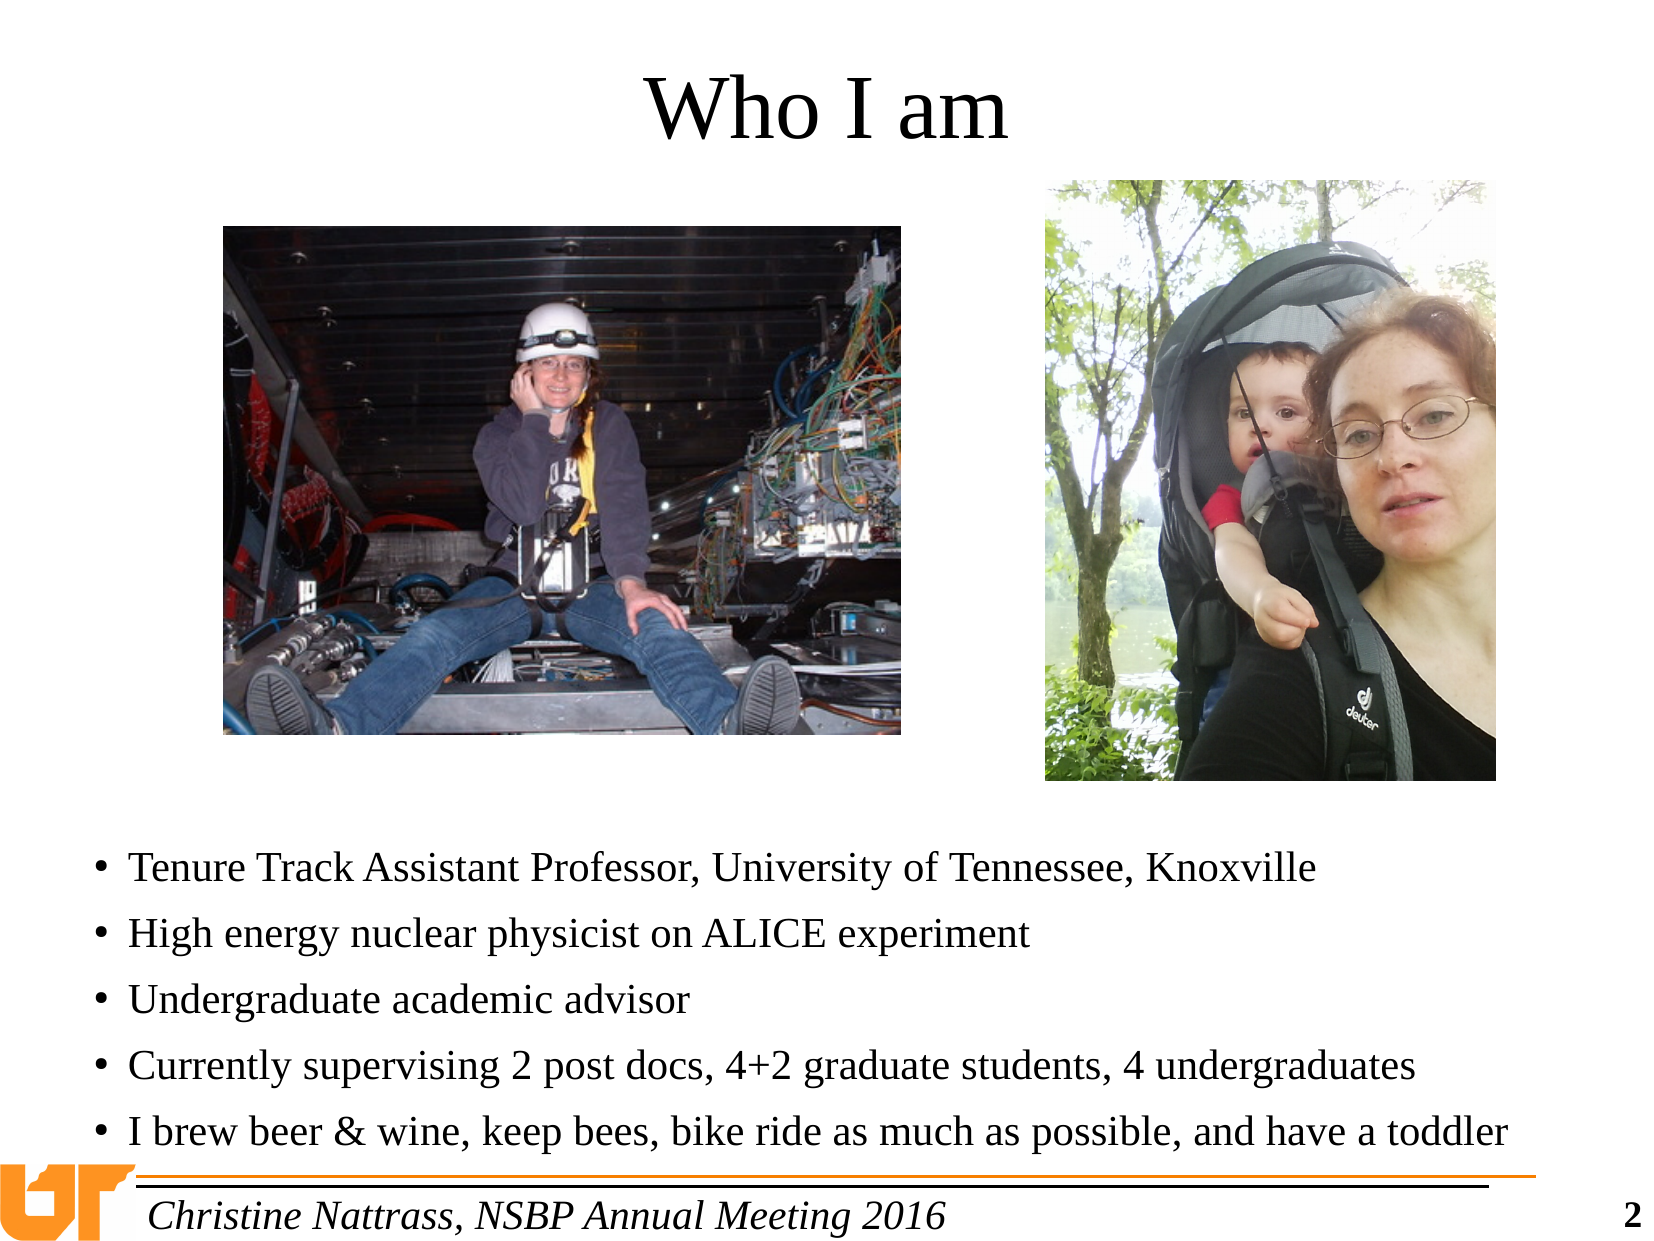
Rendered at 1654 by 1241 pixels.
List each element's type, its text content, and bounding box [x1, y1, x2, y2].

picture [223, 226, 901, 735]
title Who I am [82, 49, 1571, 166]
picture [1045, 180, 1496, 781]
picture [0, 1164, 136, 1241]
list Tenure Track Assistant Professor, University of Tennessee, Knoxville High energy nuclear physicist on ALICE experiment Undergraduate academic advisor Currently supervising 2 post docs, 4+2 graduate students, 4 undergraduates I brew beer & wine, keep bees, bike ride as much as possible, and have a toddler [82, 843, 1538, 1163]
